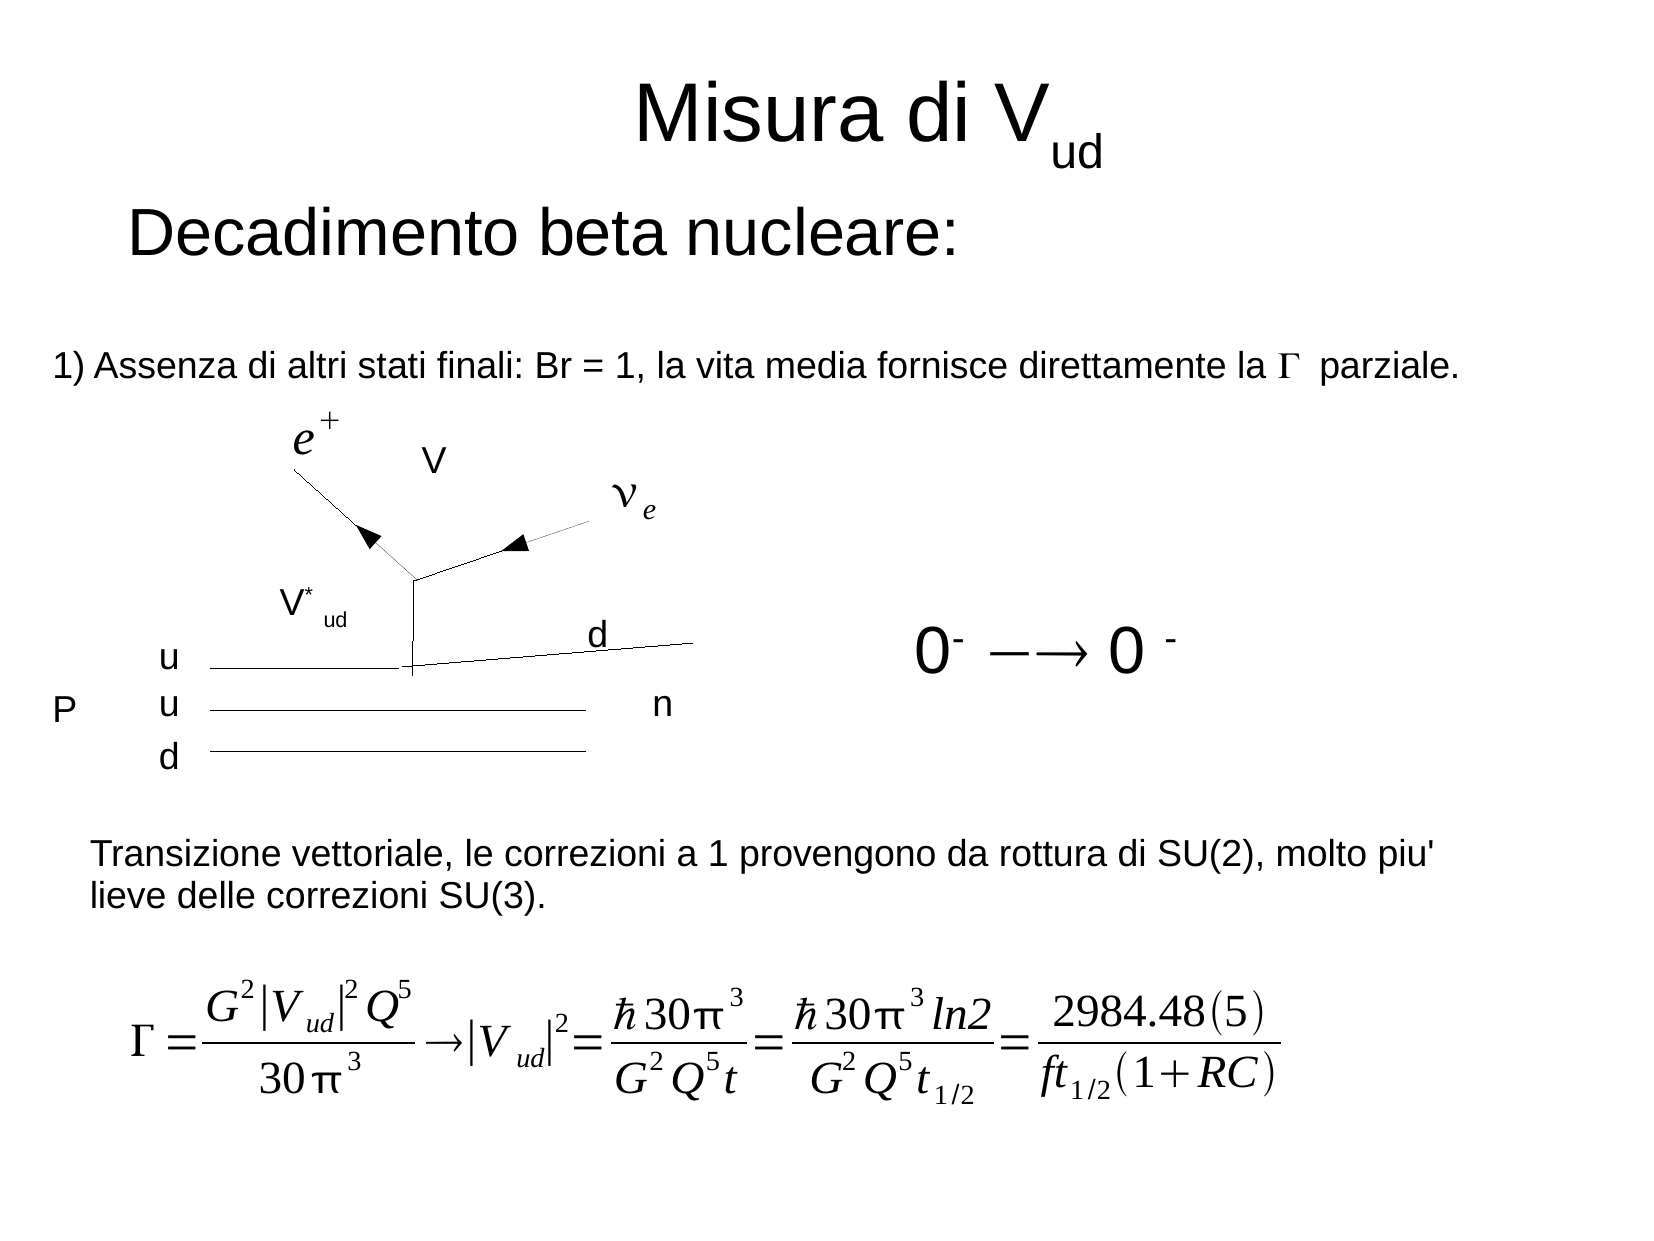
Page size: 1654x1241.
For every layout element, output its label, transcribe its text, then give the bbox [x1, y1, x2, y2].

chart [116, 975, 1294, 1111]
text_box Decadimento beta nucleare: [112, 187, 1538, 278]
text_box u [144, 628, 295, 675]
text_box P [37, 680, 113, 738]
text_box V* ud [264, 574, 378, 640]
text_box 0-  0 - [900, 605, 1276, 708]
chart [280, 404, 355, 468]
text_box 1) Assenza di altri stati finali: Br = 1, la vita media fornisce direttamente la G parziale. [37, 337, 1651, 444]
text_box d [144, 728, 295, 786]
chart [598, 463, 668, 527]
text_box Misura di Vud [619, 58, 1520, 187]
text_box V [406, 432, 520, 490]
text_box Transizione vettoriale, le correzioni a 1 provengono da rottura di SU(2), molto piu' lieve delle correzioni SU(3). [75, 825, 1463, 924]
text_box n [637, 675, 751, 732]
text_box u [144, 675, 295, 728]
text_box d [572, 605, 686, 663]
